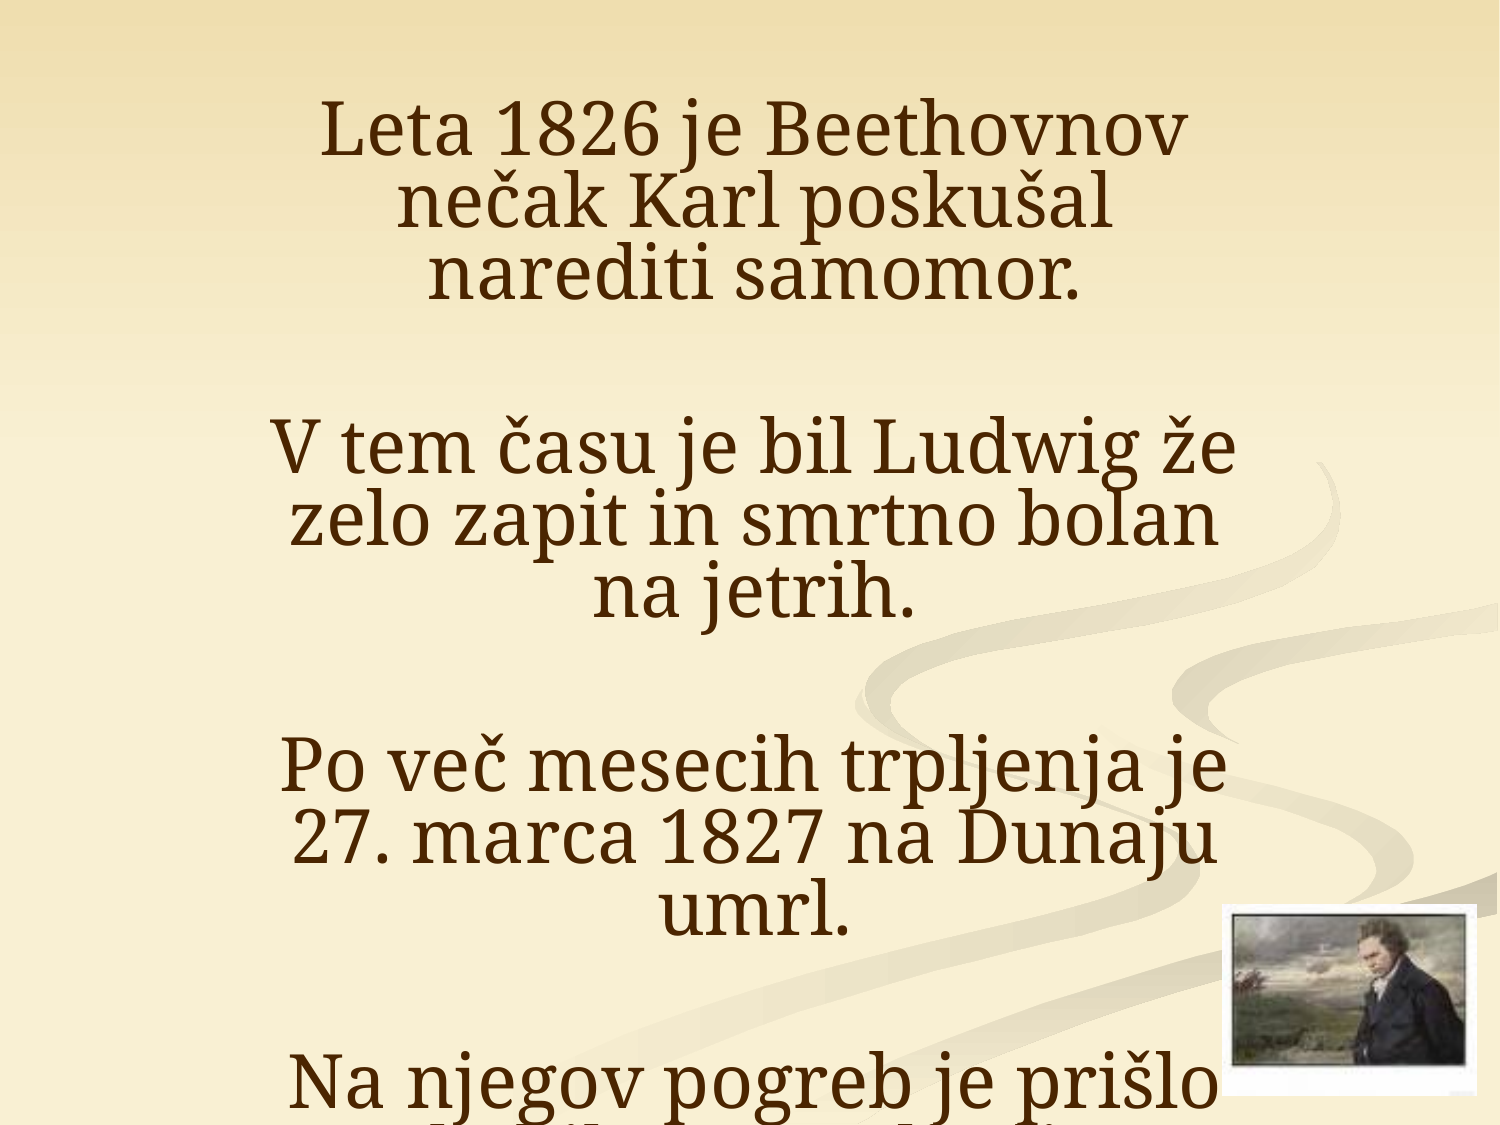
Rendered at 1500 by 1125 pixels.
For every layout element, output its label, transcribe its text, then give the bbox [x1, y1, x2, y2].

subtitle Leta 1826 je Beethovnov nečak Karl poskušal narediti samomor. V tem času je bil Ludwig že zelo zapit in smrtno bolan na jetrih. Po več mesecih trpljenja je 27. marca 1827 na Dunaju umrl. Na njegov pogreb je prišlo kakih 10.000 ljudi. [230, 90, 1281, 929]
picture [1222, 904, 1477, 1096]
